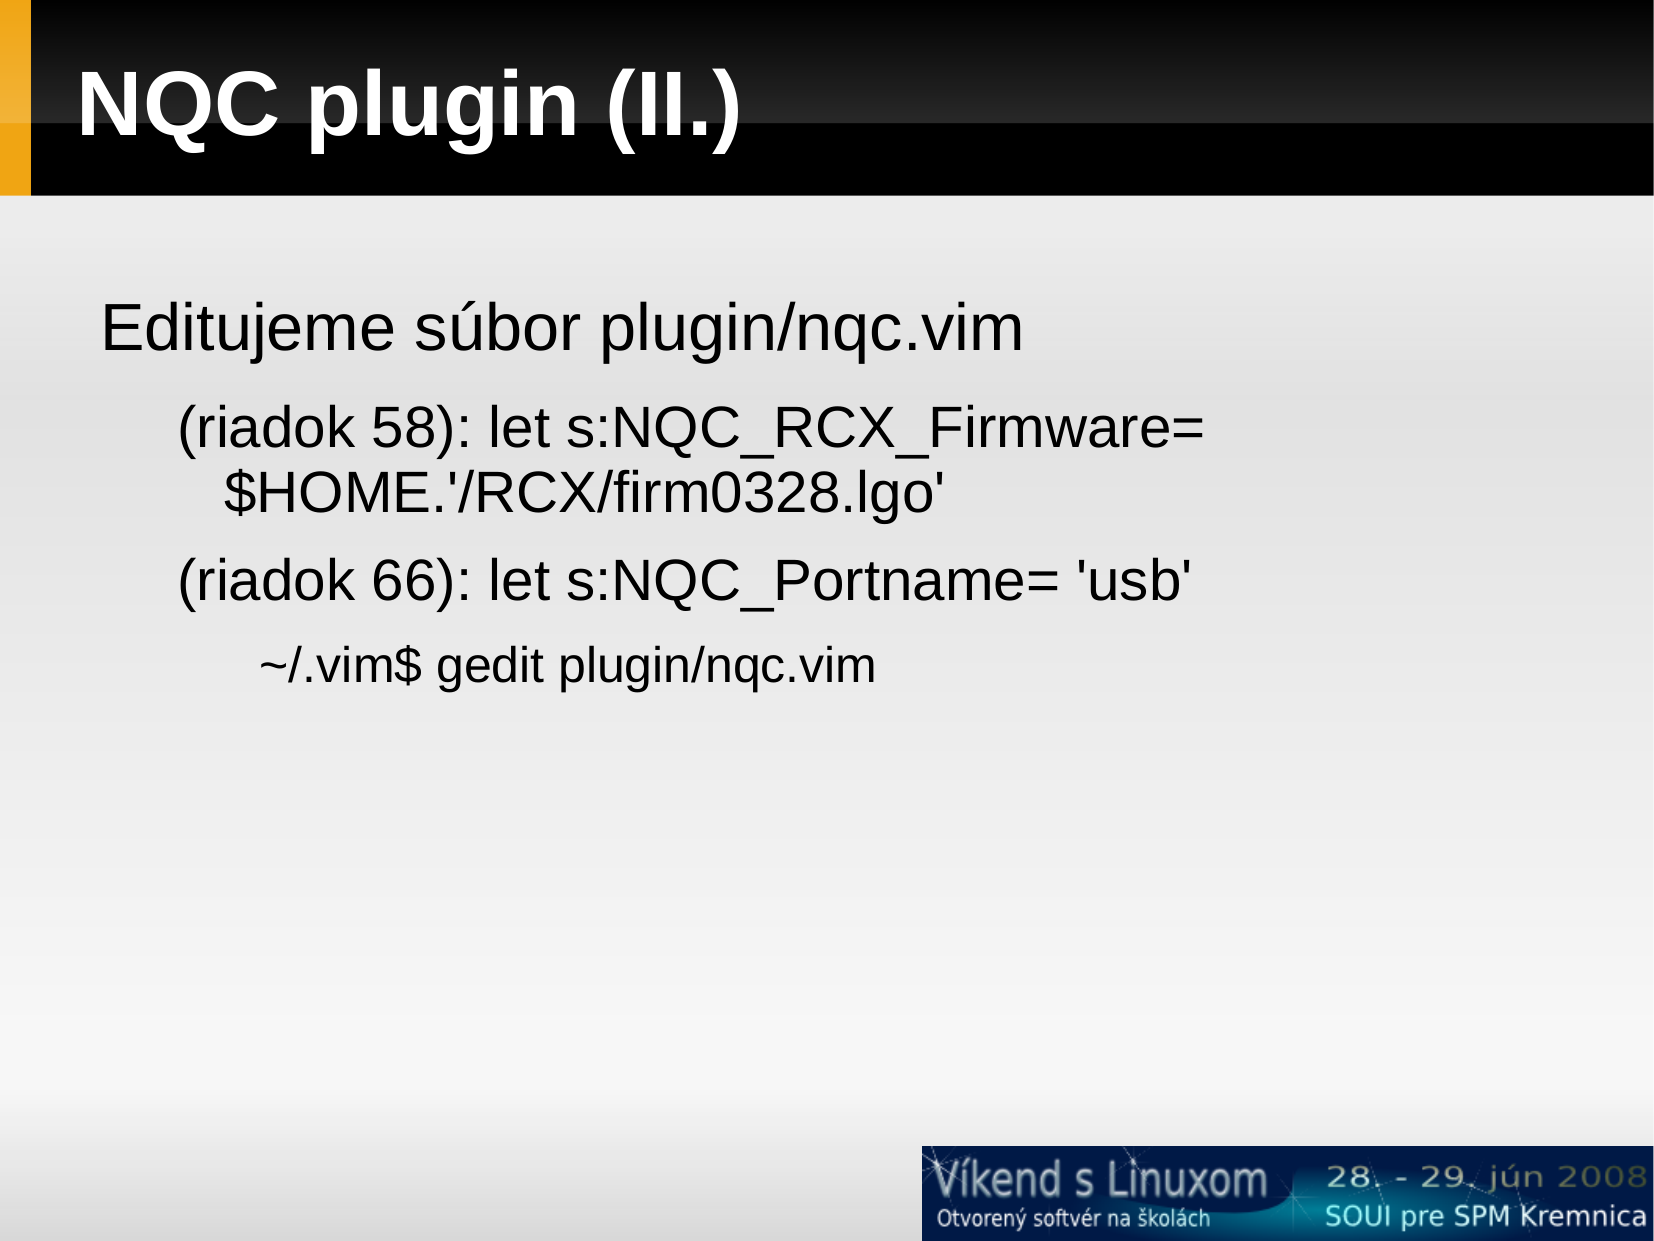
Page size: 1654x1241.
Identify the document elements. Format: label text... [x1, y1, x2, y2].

list Editujeme súbor plugin/nqc.vim (riadok 58): let s:NQC_RCX_Firmware= $HOME.'/RCX/firm0328.lgo' (riadok 66): let s:NQC_Portname= 'usb' ~/.vim$ gedit plugin/nqc.vim [82, 290, 1571, 1109]
picture [0, 0, 1654, 1241]
title NQC plugin (II.) [76, 0, 1565, 208]
